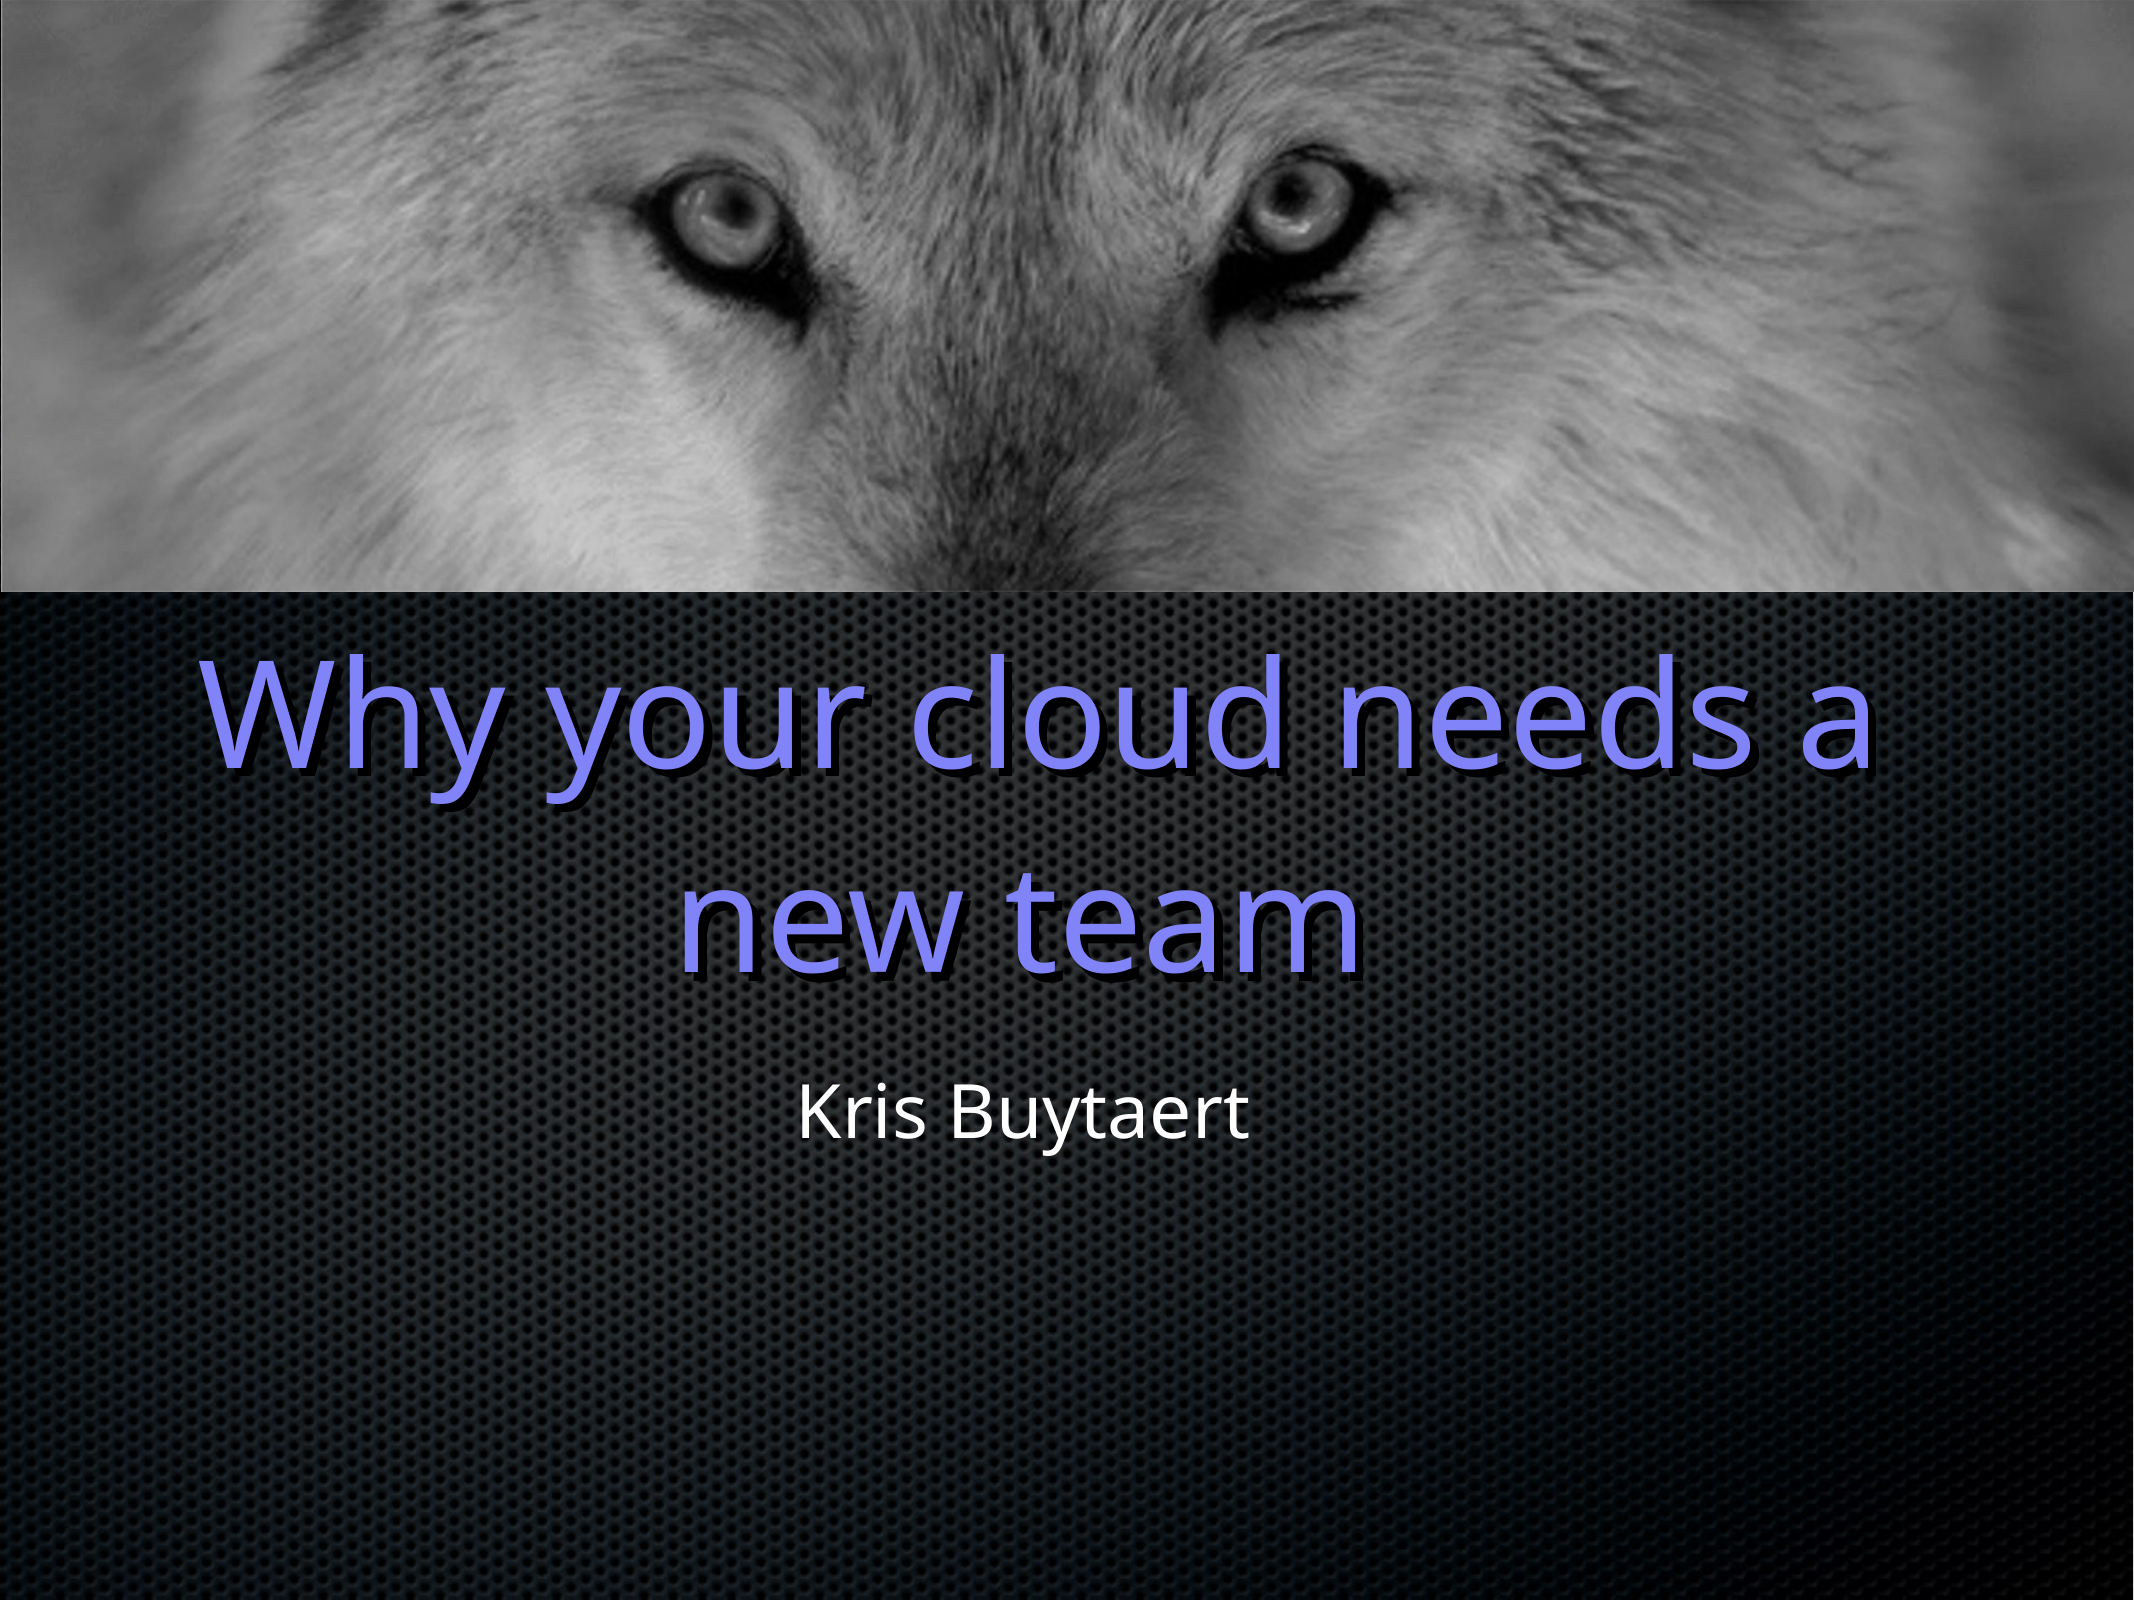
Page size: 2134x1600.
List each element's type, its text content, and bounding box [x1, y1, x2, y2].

list Kris Buytaert [95, 1050, 1951, 1544]
picture [0, 0, 2134, 1600]
title Why your cloud needs a new team [112, 594, 1967, 1026]
